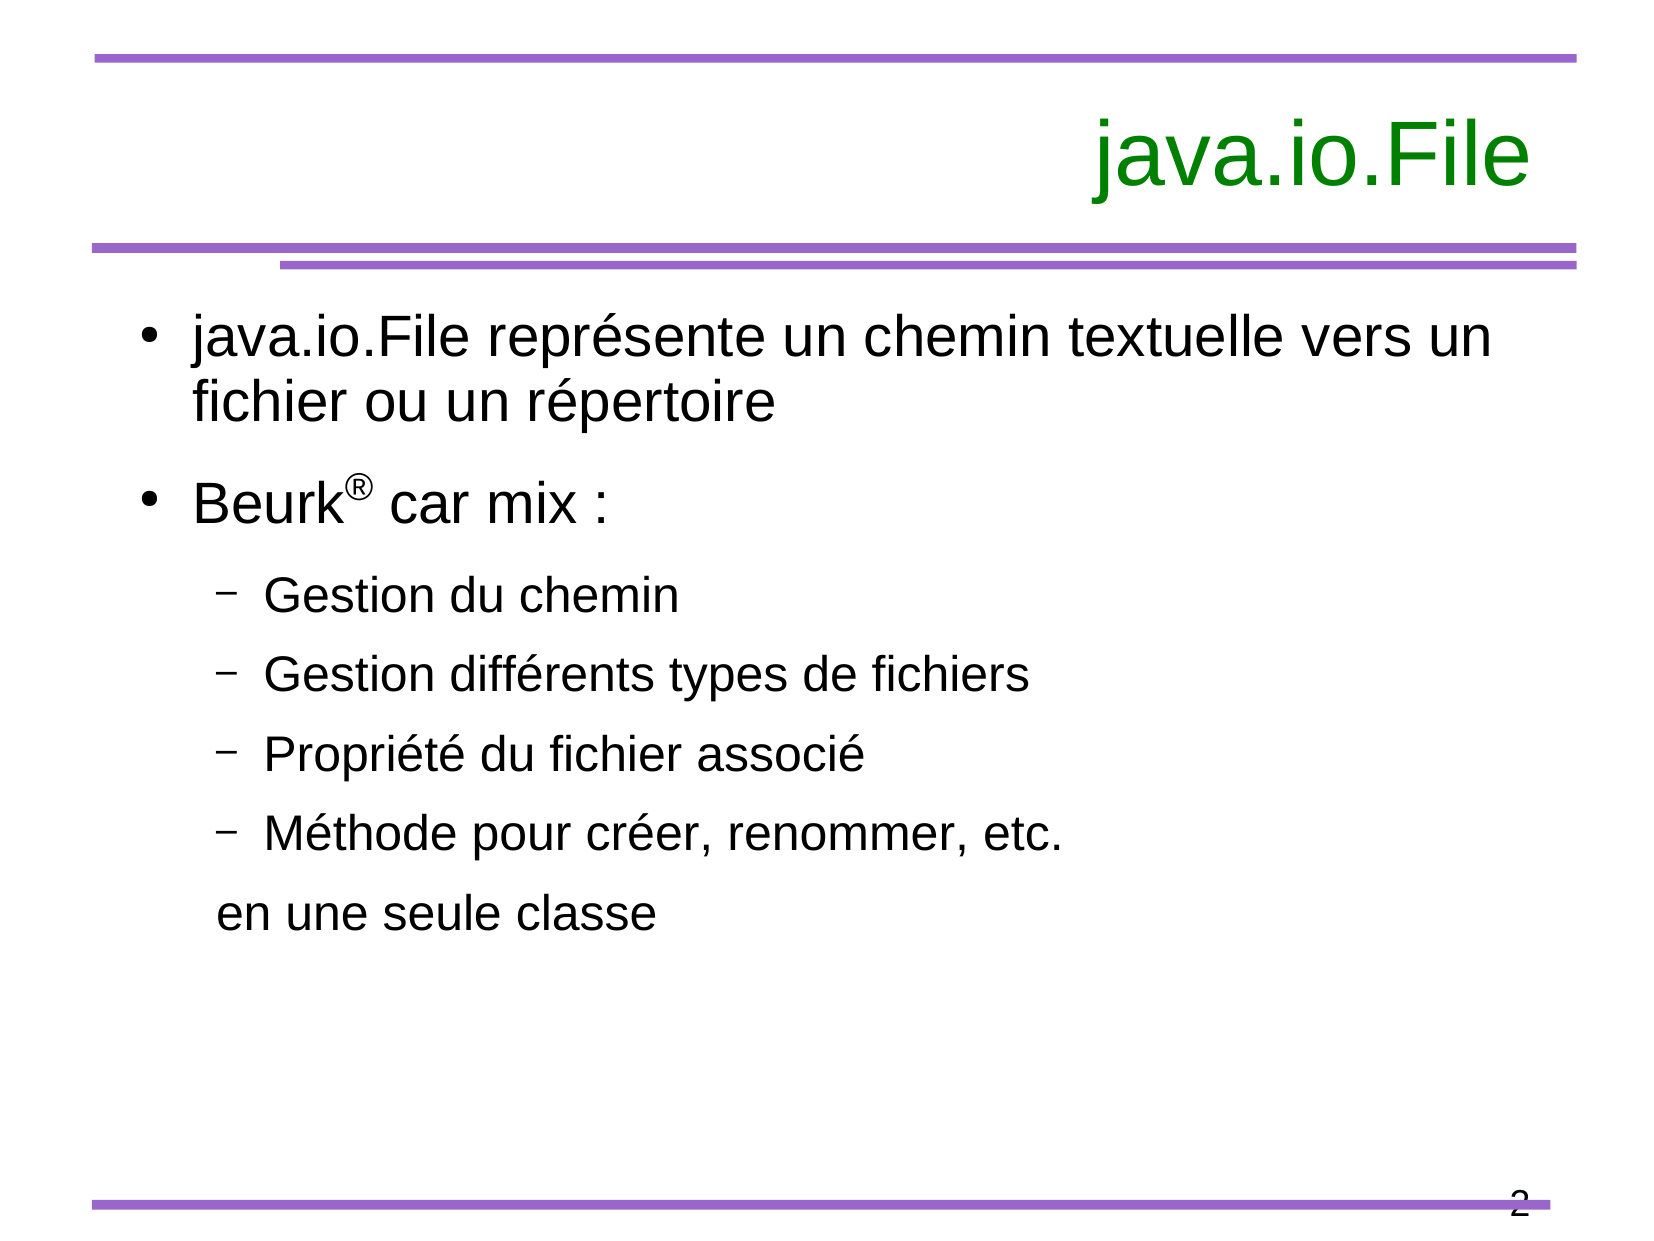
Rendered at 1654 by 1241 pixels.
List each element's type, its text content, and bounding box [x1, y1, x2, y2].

title java.io.File [121, 49, 1534, 257]
list java.io.File représente un chemin textuelle vers un fichier ou un répertoire Beurk® car mix : Gestion du chemin Gestion différents types de fichiers Propriété du fichier associé Méthode pour créer, renommer, etc. en une seule classe [121, 303, 1534, 1085]
